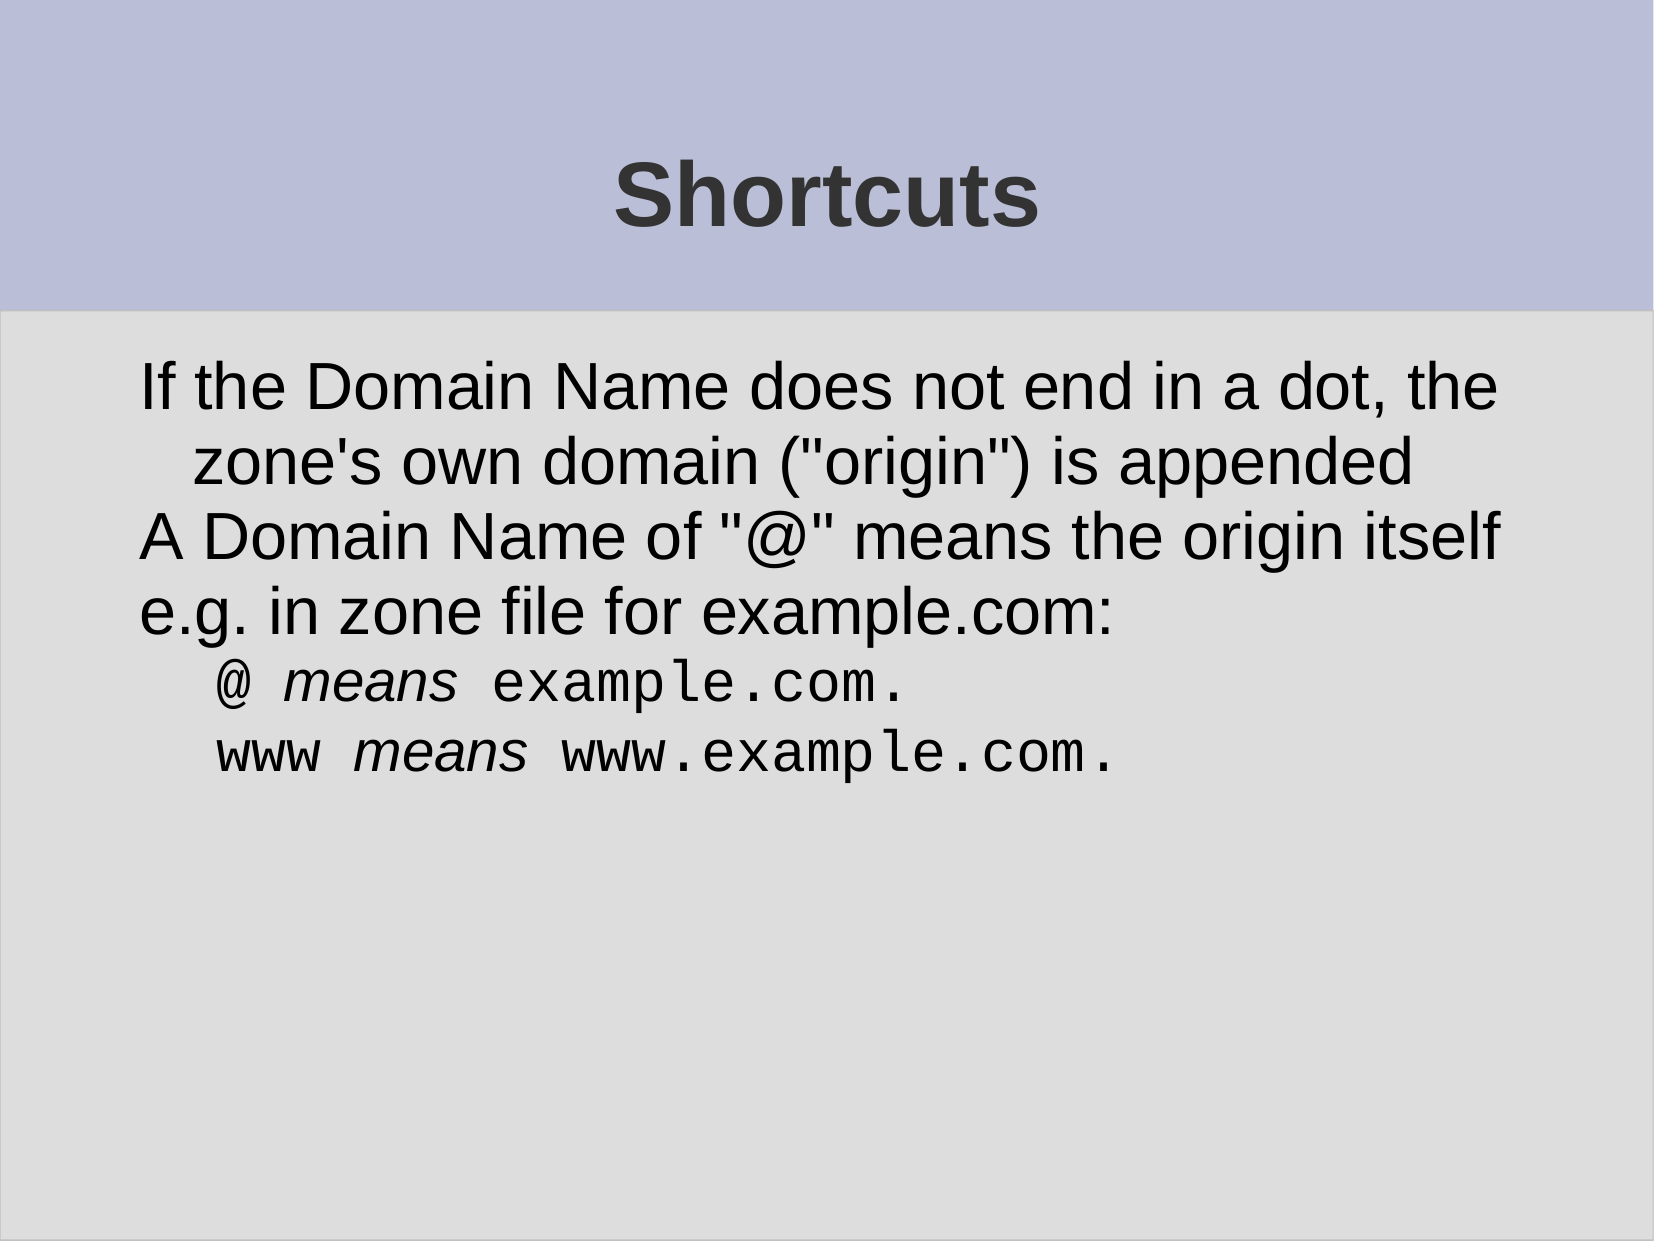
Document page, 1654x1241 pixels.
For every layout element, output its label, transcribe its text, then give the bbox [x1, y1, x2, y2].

list If the Domain Name does not end in a dot, the zone's own domain ("origin") is appended A Domain Name of "@" means the origin itself e.g. in zone file for example.com: @ means example.com. www means www.example.com. [121, 344, 1534, 1127]
title Shortcuts [121, 91, 1534, 299]
